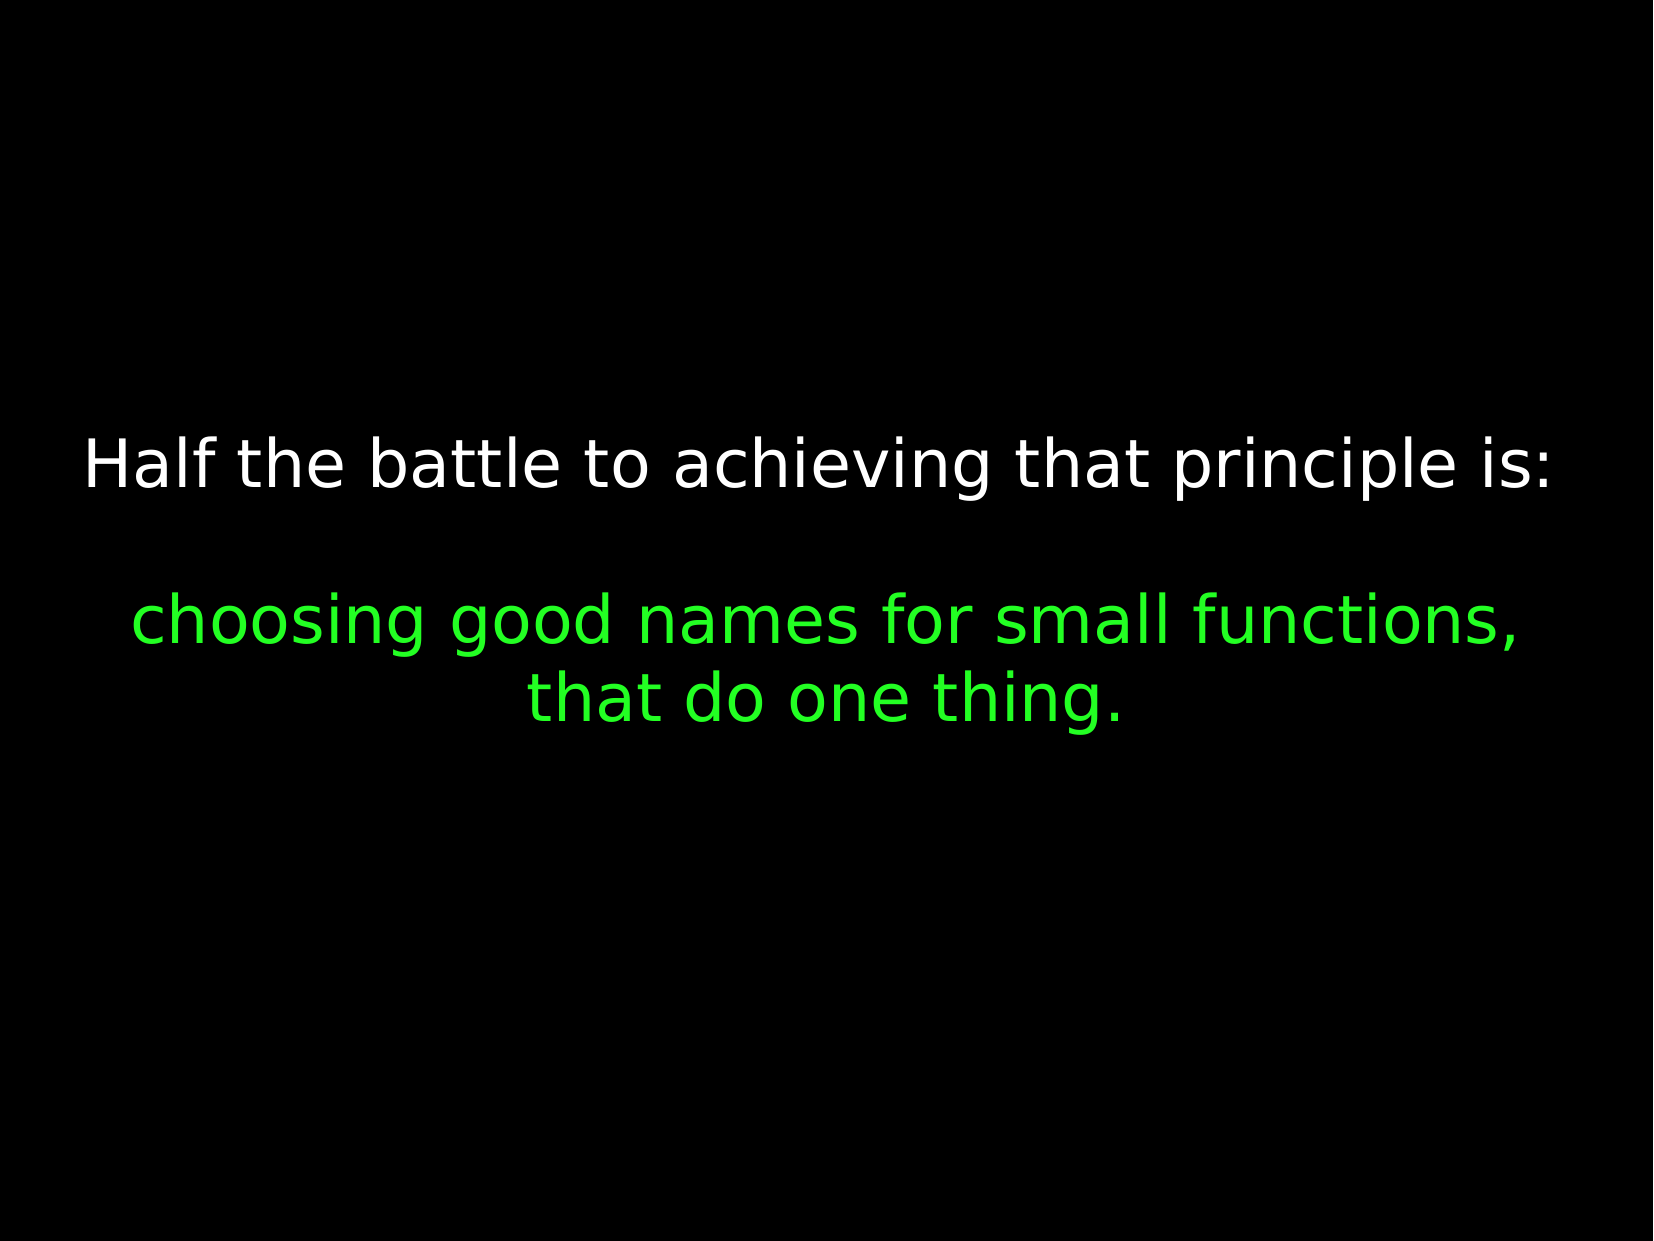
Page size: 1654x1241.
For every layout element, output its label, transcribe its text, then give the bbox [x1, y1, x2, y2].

subtitle Half the battle to achieving that principle is: choosing good names for small functions, that do one thing. [82, 218, 1571, 1023]
